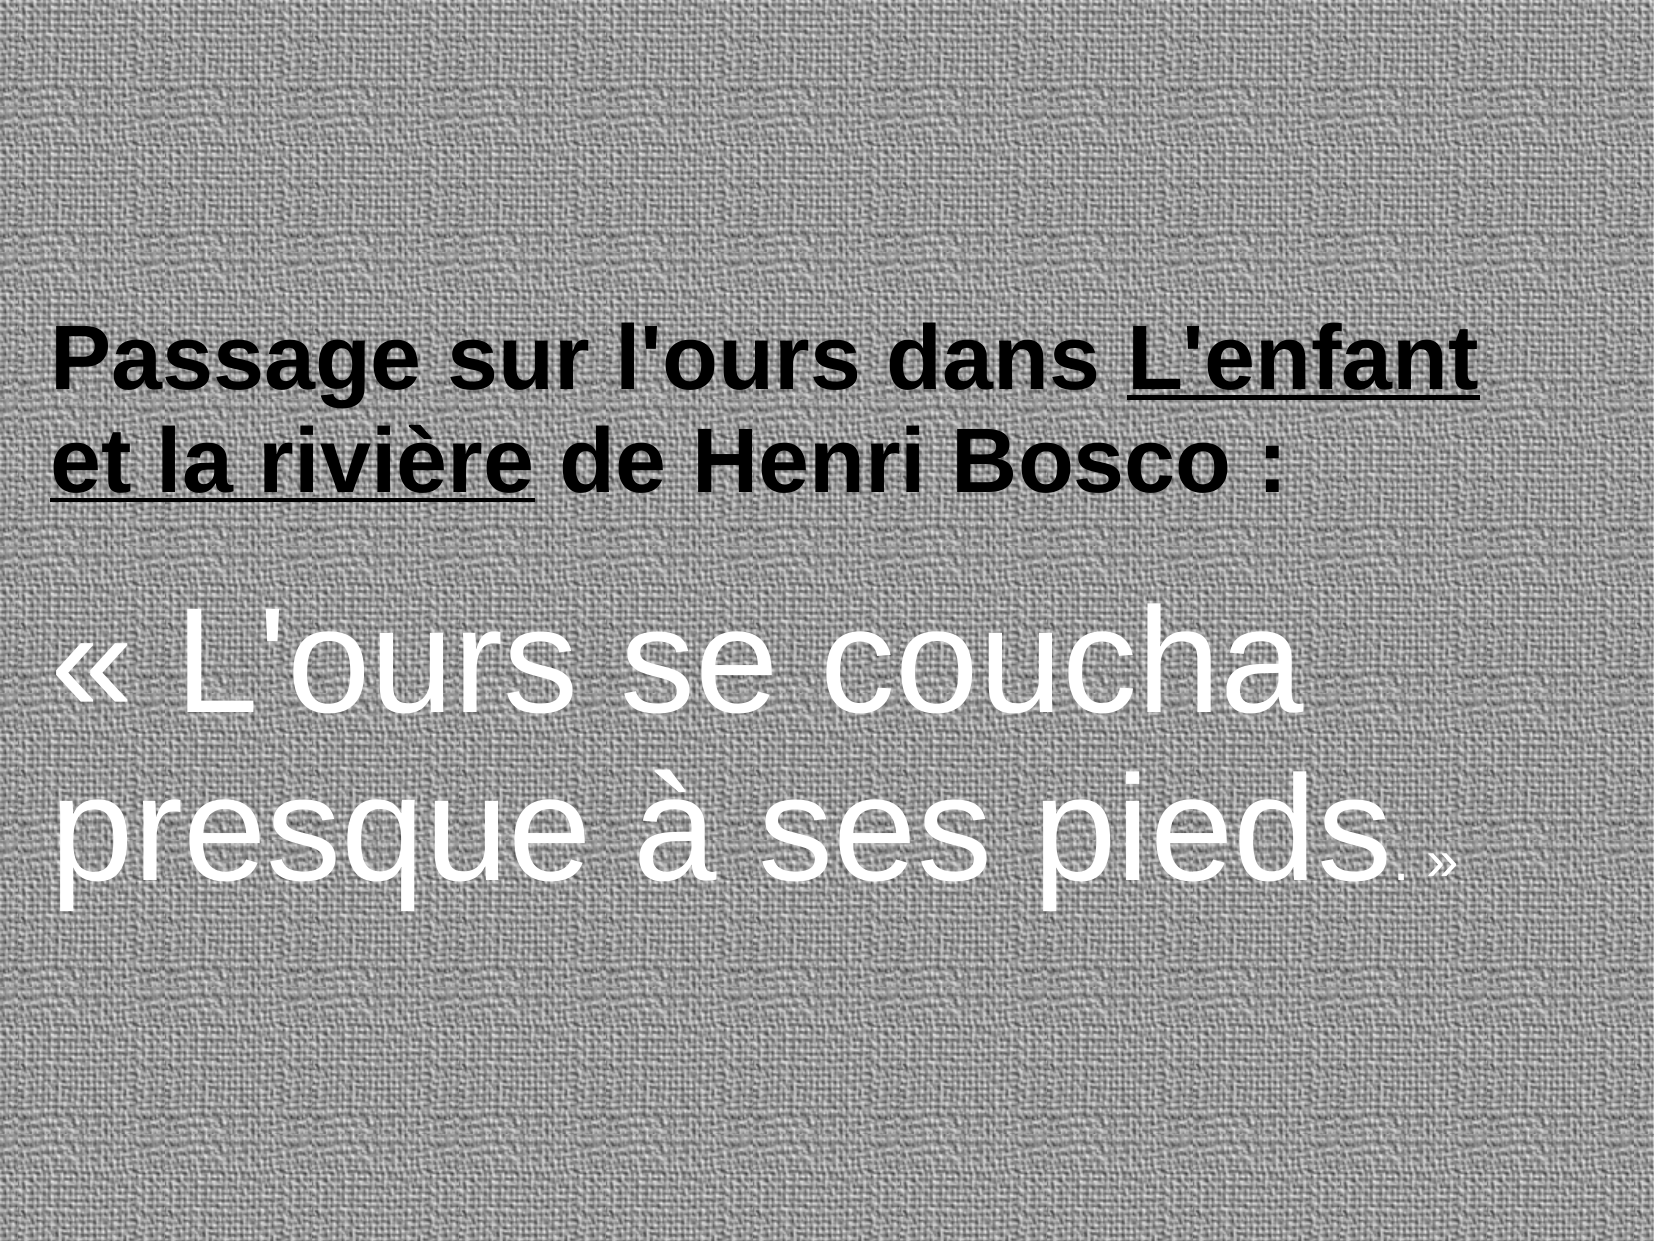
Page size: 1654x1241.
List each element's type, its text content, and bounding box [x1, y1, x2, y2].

picture [0, 0, 1654, 1241]
text_box Passage sur l'ours dans L'enfant et la rivière de Henri Bosco : « L'ours se coucha presque à ses pieds. » [35, 94, 1583, 1012]
